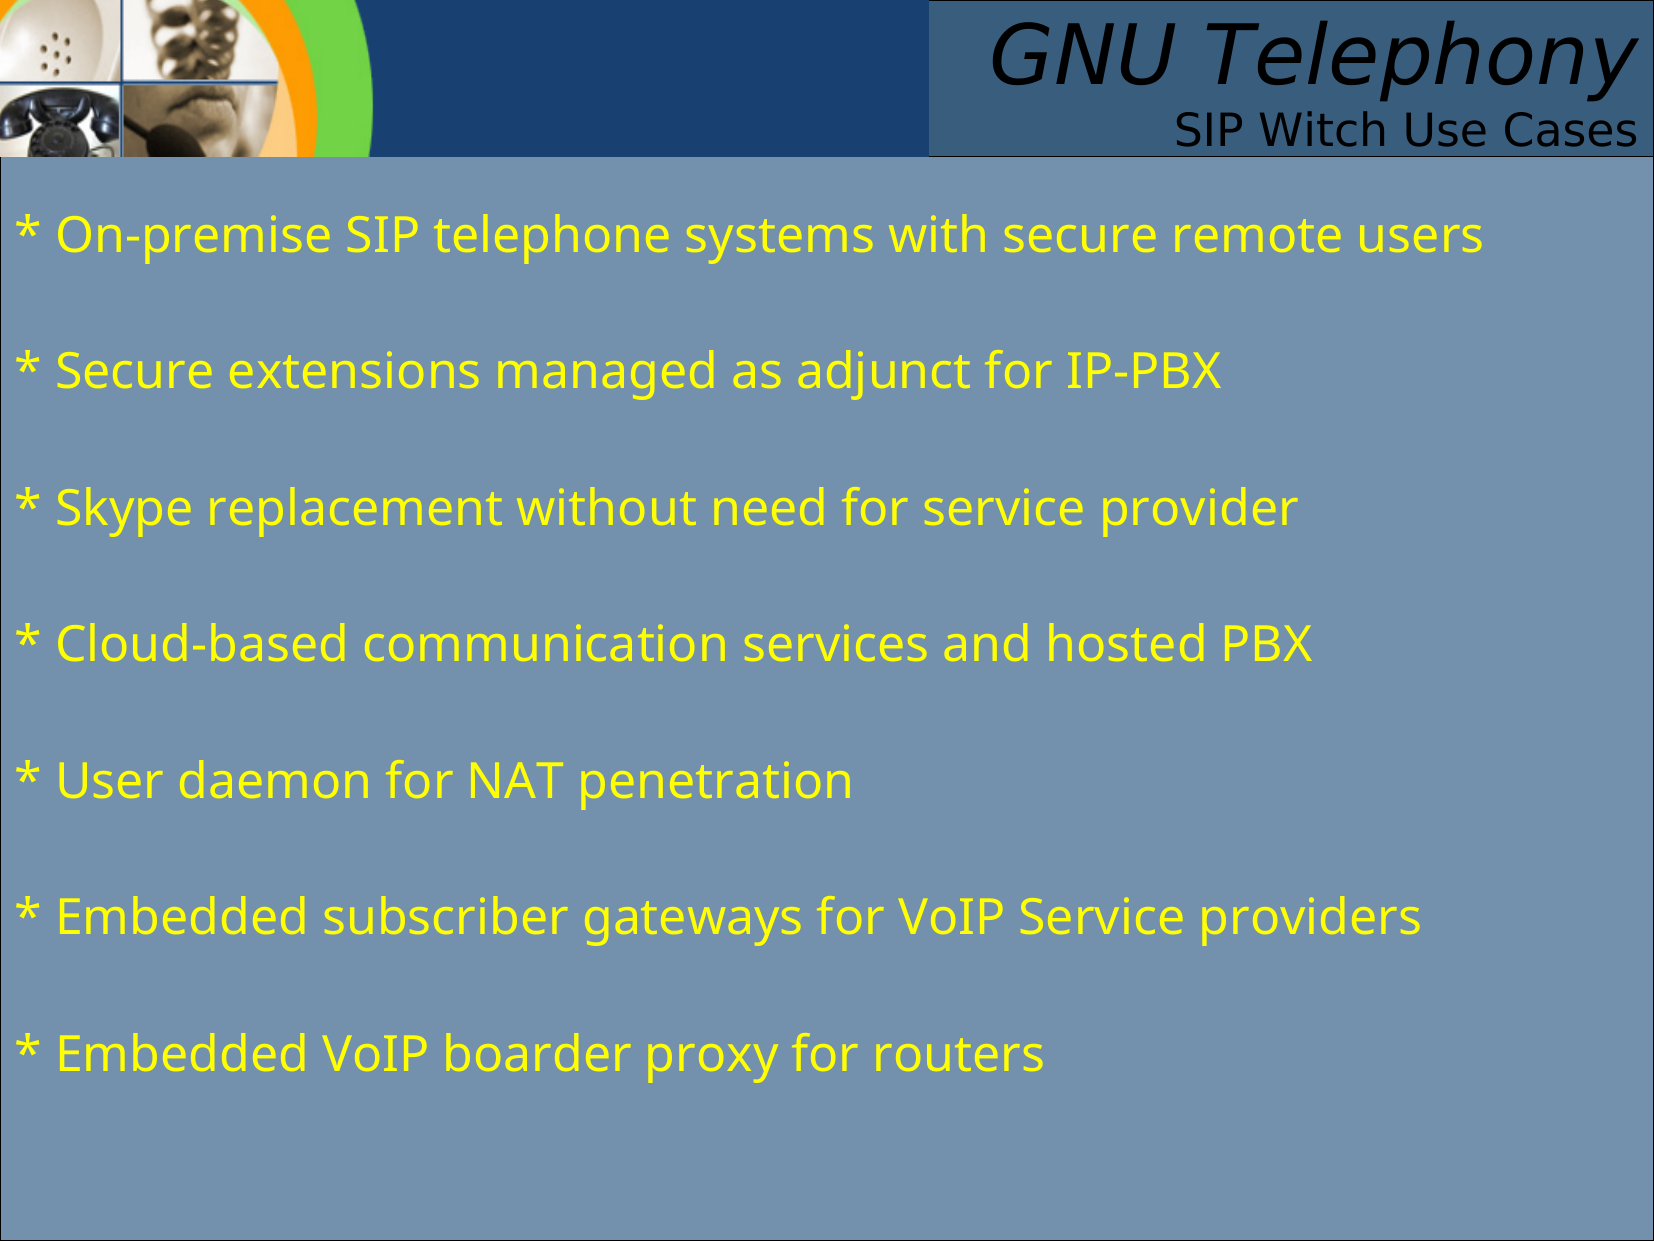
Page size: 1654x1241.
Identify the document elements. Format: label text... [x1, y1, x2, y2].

text_box [0, 0, 1654, 1241]
picture [0, 0, 929, 157]
text_box * On-premise SIP telephone systems with secure remote users * Secure extensions managed as adjunct for IP-PBX * Skype replacement without need for service provider * Cloud-based communication services and hosted PBX * User daemon for NAT penetration * Embedded subscriber gateways for VoIP Service providers * Embedded VoIP boarder proxy for routers [0, 191, 1599, 1007]
text_box GNU Telephony SIP Witch Use Cases [941, 0, 1654, 169]
